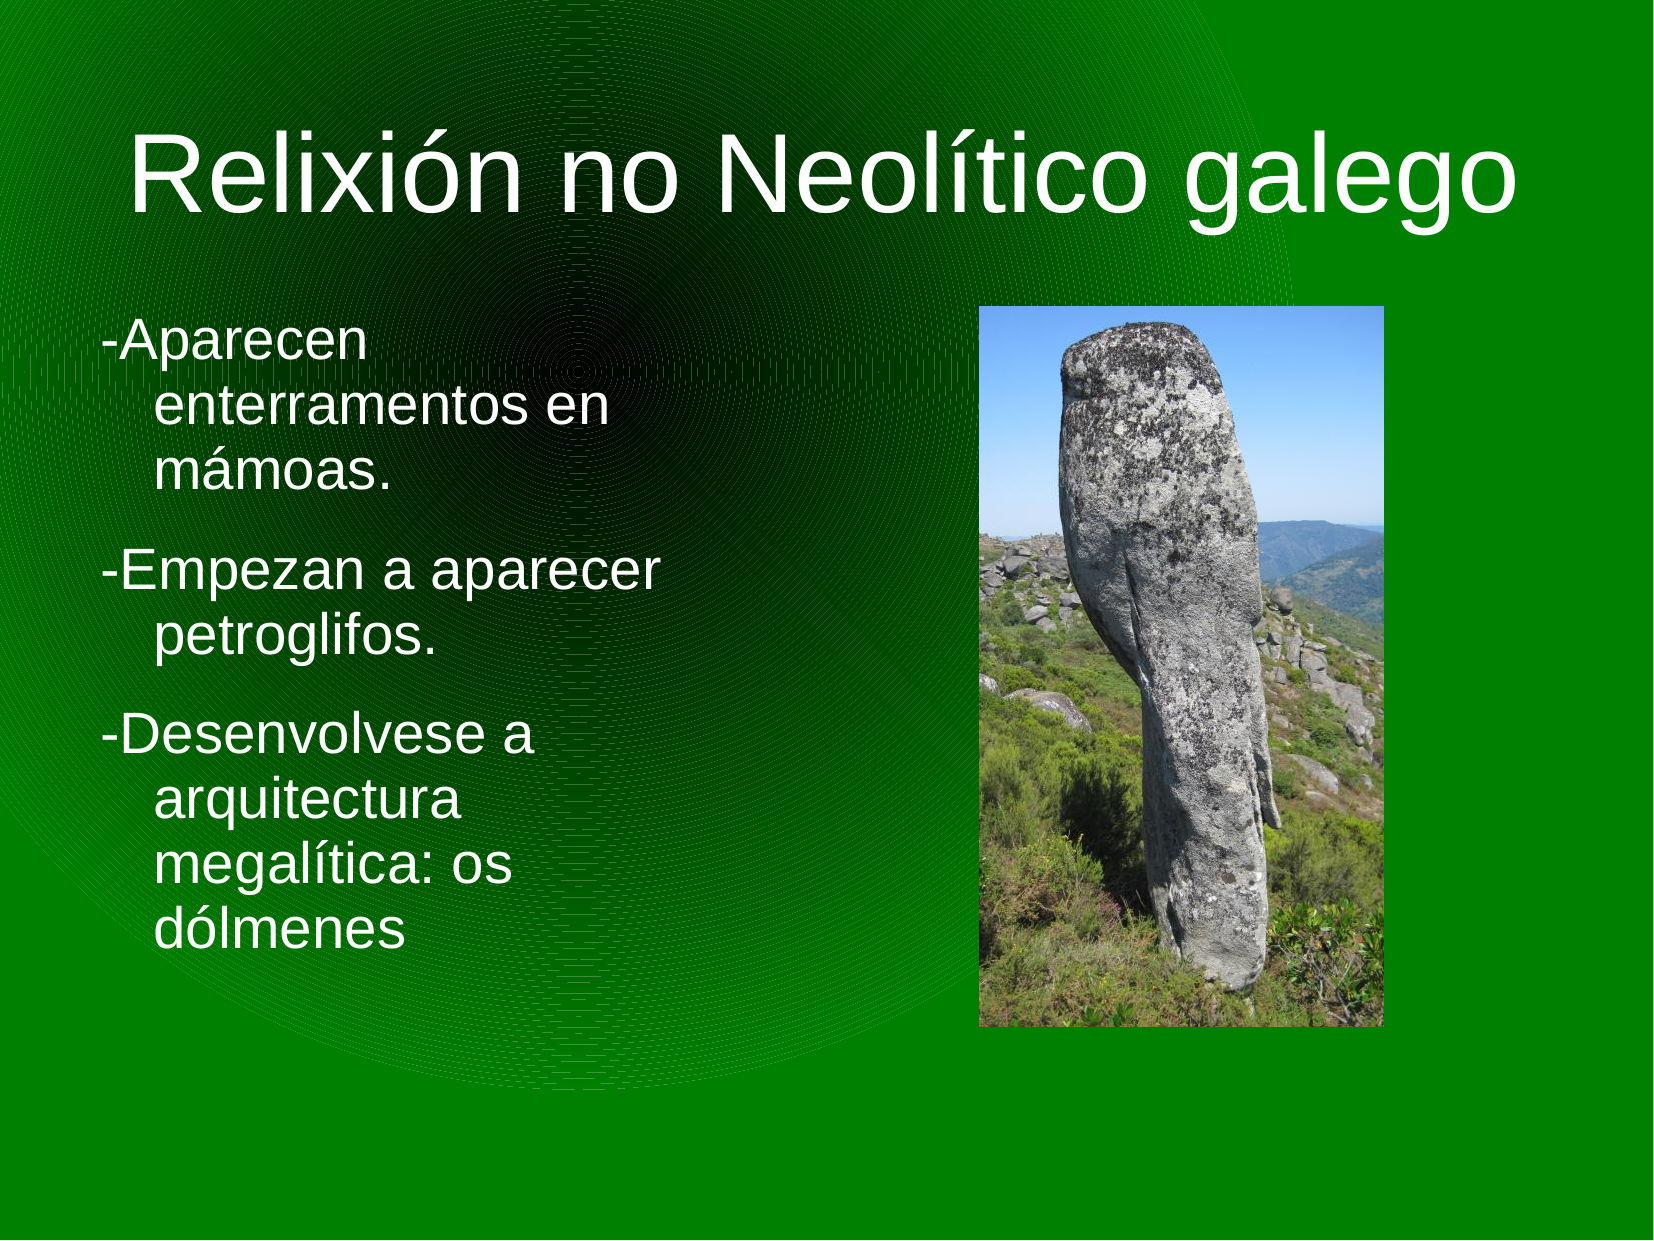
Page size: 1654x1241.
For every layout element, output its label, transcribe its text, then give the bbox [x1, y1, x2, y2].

list -Aparecen enterramentos en mámoas. -Empezan a aparecer petroglifos. -Desenvolvese a arquitectura megalítica: os dólmenes [82, 306, 759, 1027]
picture [979, 306, 1384, 1027]
title Relixión no Neolítico galego [78, 70, 1567, 278]
